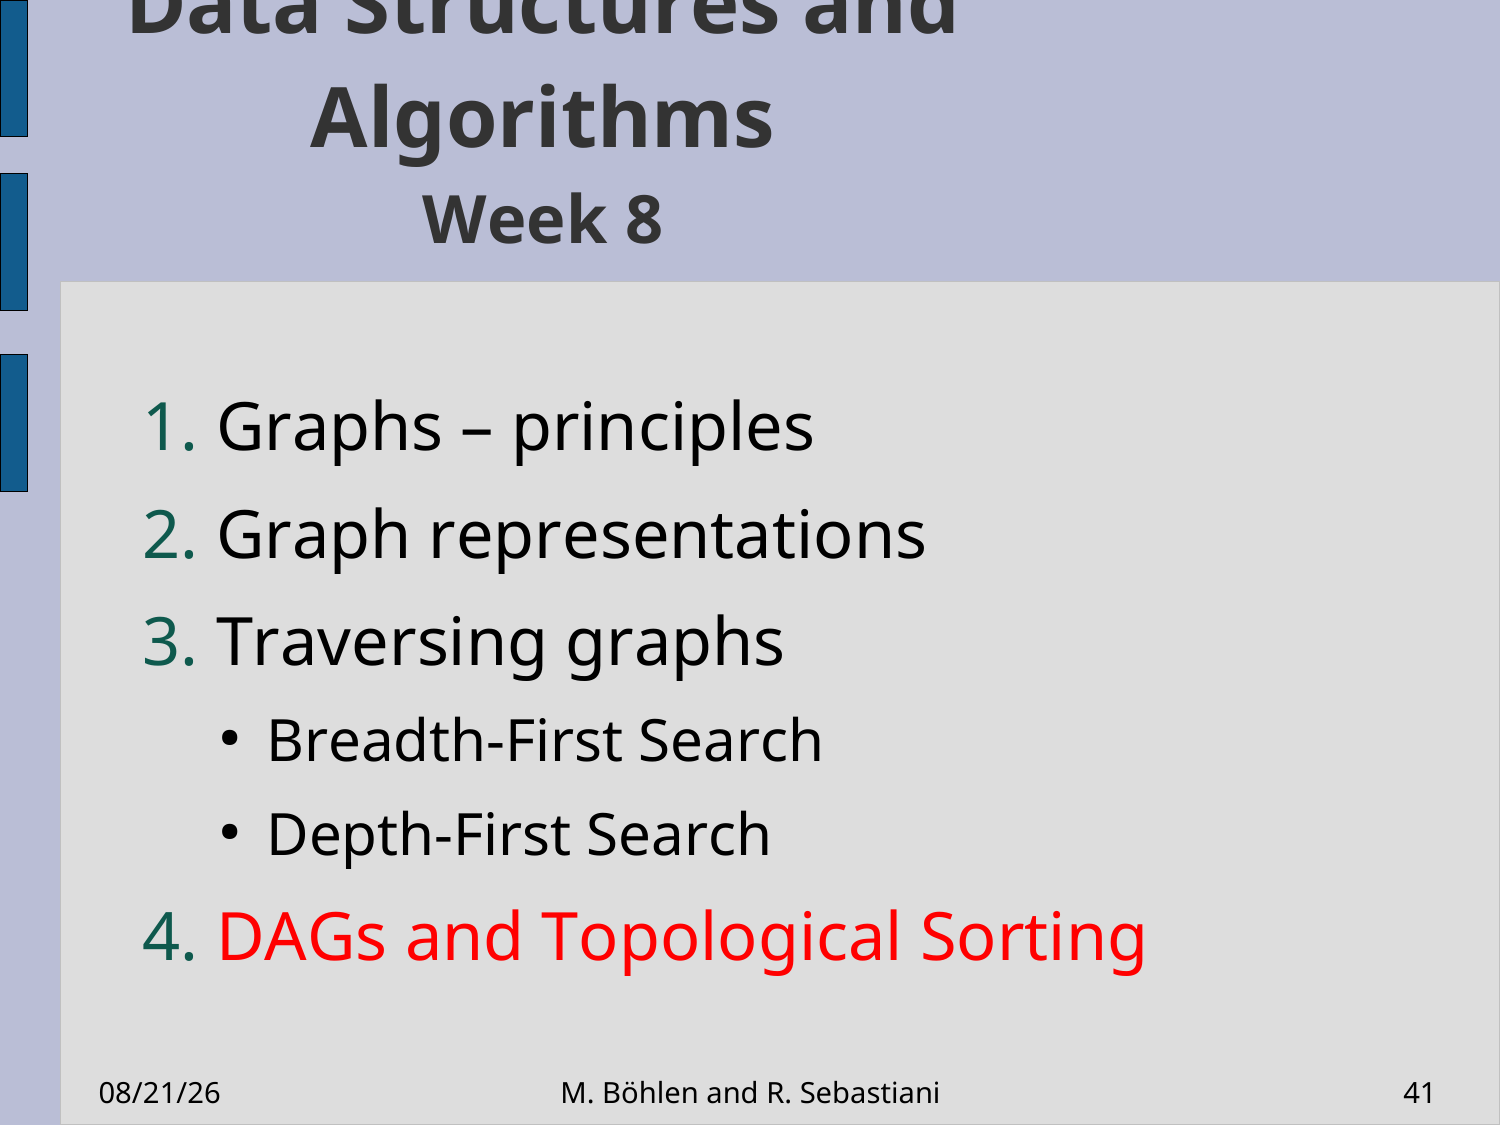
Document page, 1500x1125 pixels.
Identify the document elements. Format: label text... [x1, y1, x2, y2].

list Graphs – principles Graph representations Traversing graphs Breadth-First Search Depth-First Search DAGs and Topological Sorting [110, 371, 1392, 1008]
title Data Structures and Algorithms Week 8 [110, 67, 1392, 271]
